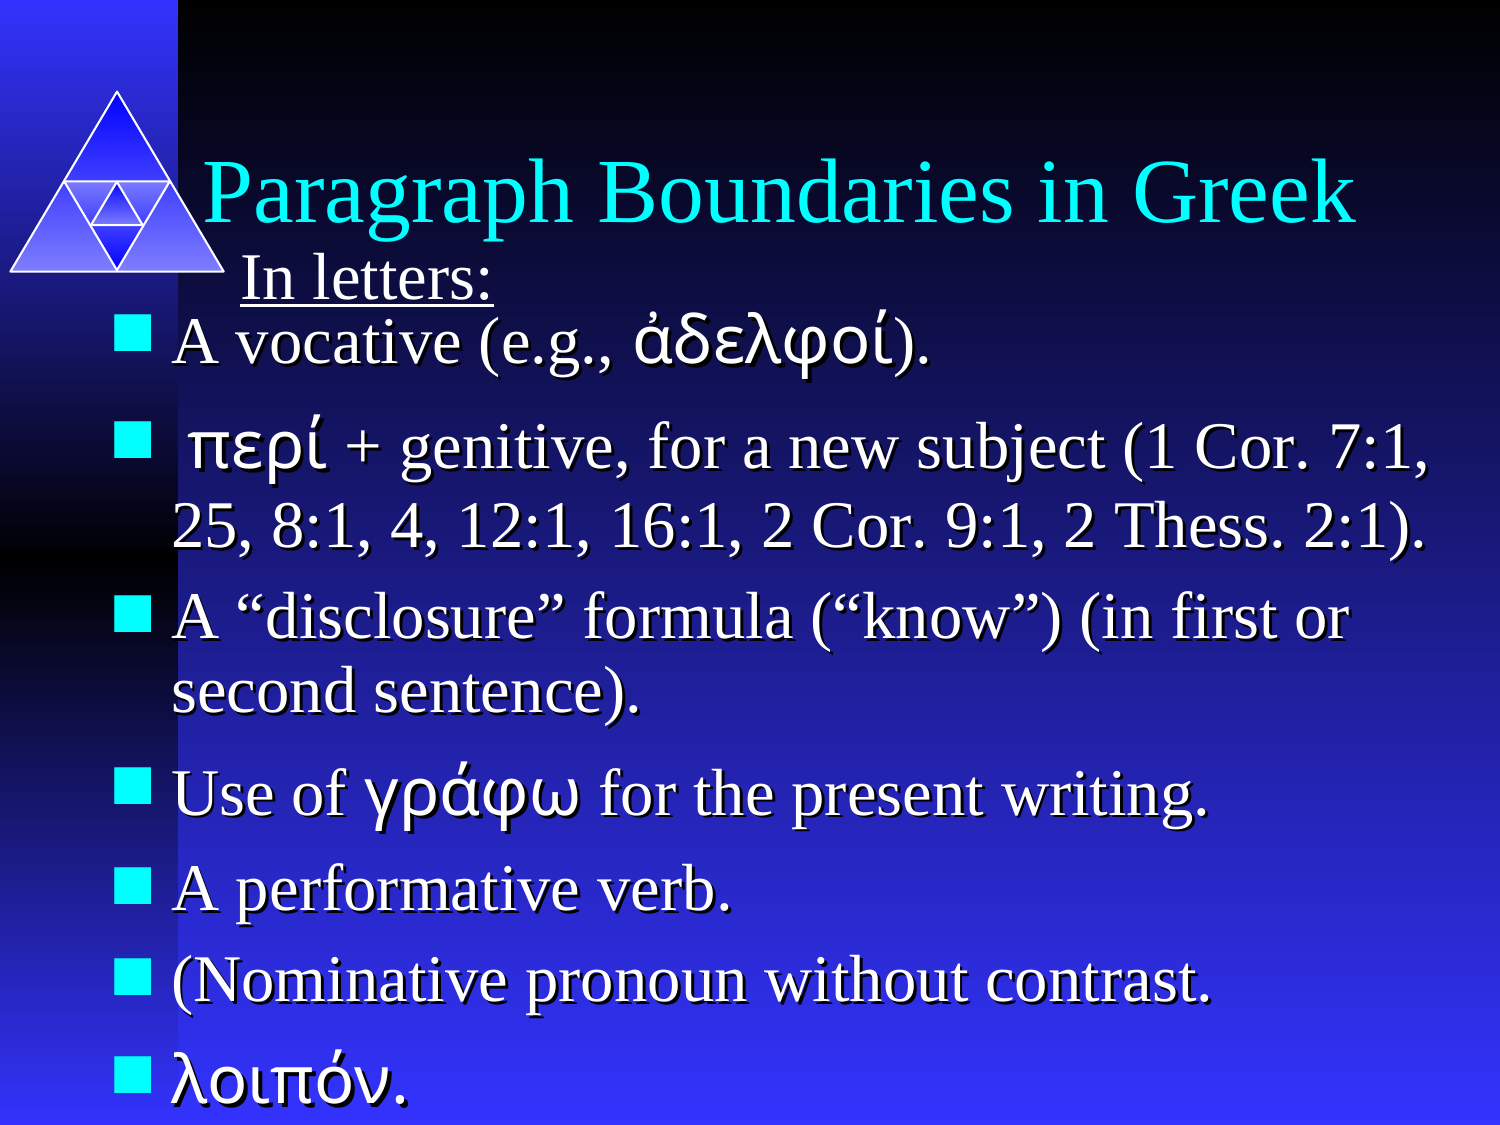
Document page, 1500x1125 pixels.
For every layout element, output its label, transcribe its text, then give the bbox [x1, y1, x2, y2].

text_box In letters: [225, 237, 588, 322]
title Paragraph Boundaries in Greek [187, 99, 1463, 288]
list A vocative (e.g., ἀδελφοί). περί + genitive, for a new subject (1 Cor. 7:1, 25, 8:1, 4, 12:1, 16:1, 2 Cor. 9:1, 2 Thess. 2:1). A “disclosure” formula (“know”) (in first or second sentence). Use of γράφω for the present writing. A performative verb. (Nominative pronoun without contrast. λοιπόν. [99, 288, 1463, 1125]
